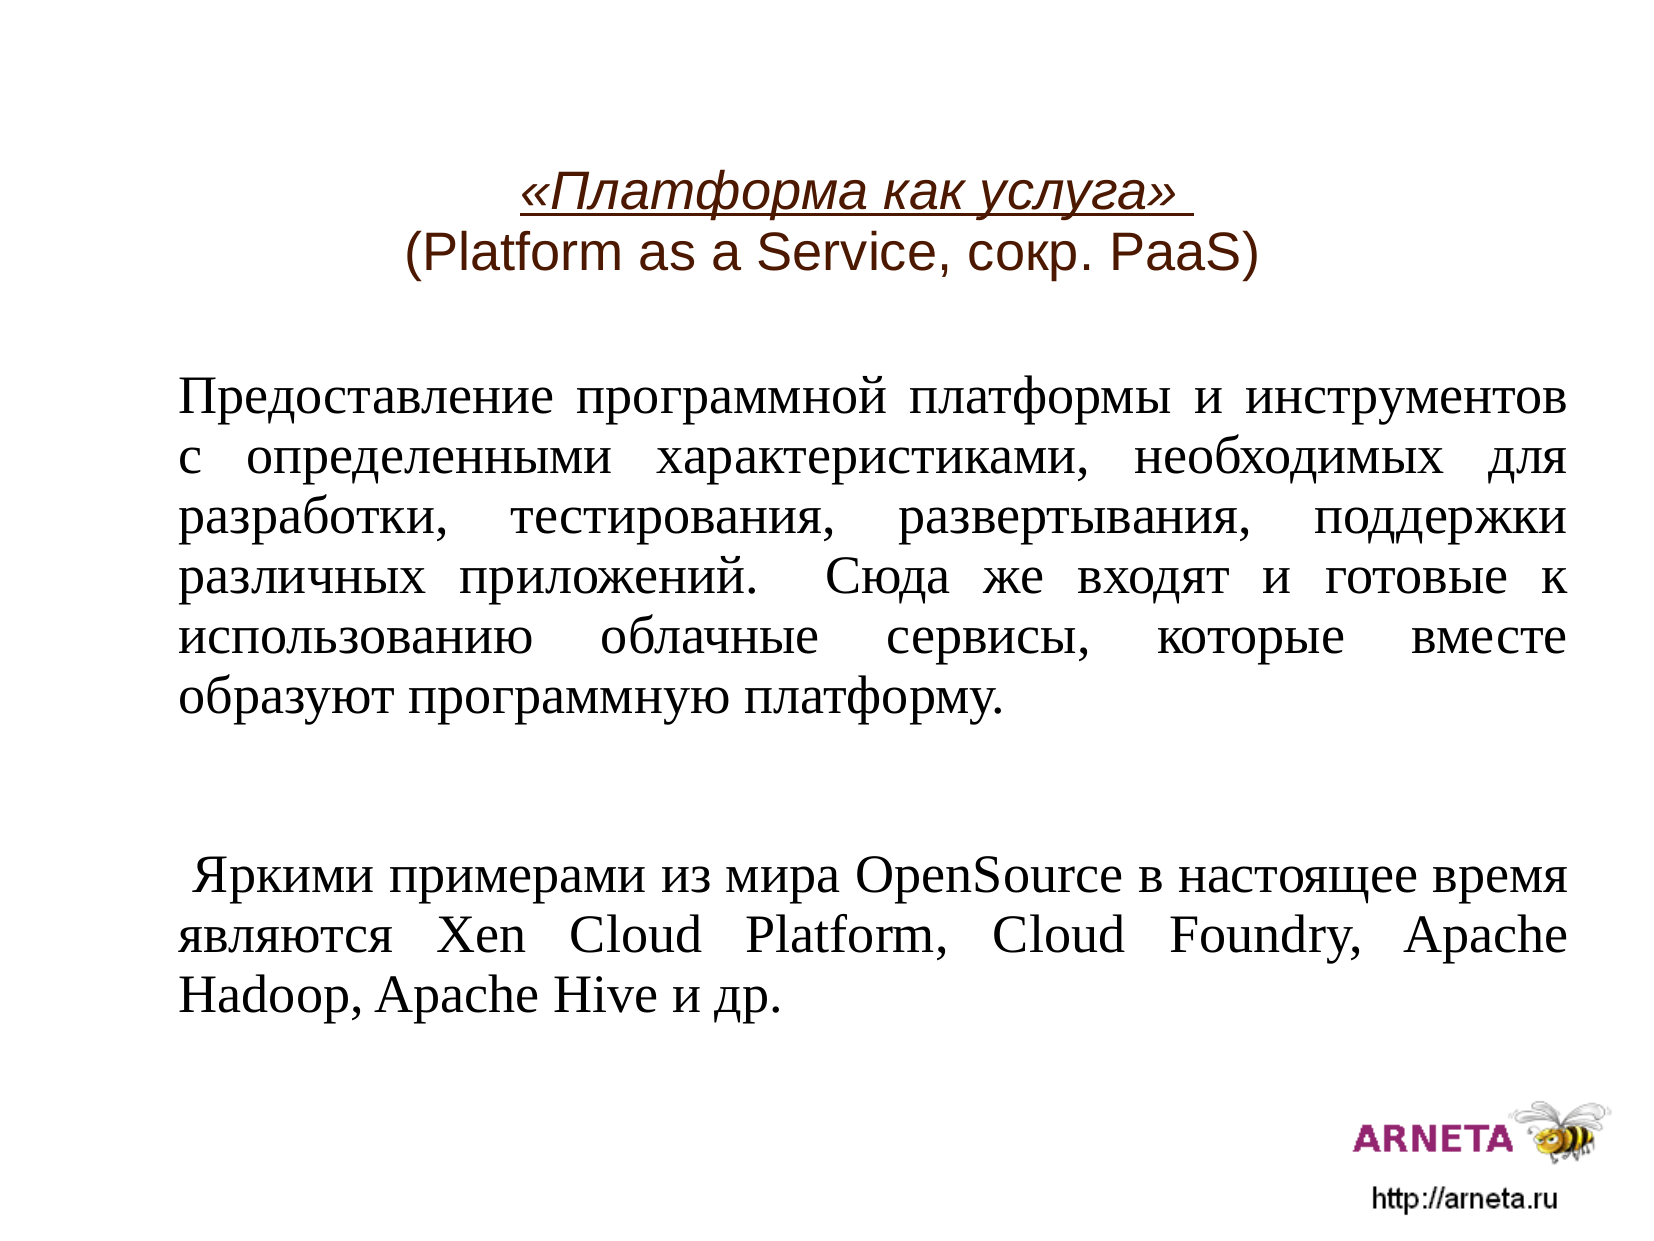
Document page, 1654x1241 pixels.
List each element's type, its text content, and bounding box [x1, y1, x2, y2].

list Предоставление программной платформы и инструментов с определенными характеристиками, необходимых для разработки, тестирования, развертывания, поддержки различных приложений. Сюда же входят и готовые к использованию облачные сервисы, которые вместе образуют программную платформу. Яркими примерами из мира OpenSource в настоящее время являются Xen Cloud Platform, Cloud Foundry, Apache Hadoop, Apache Hive и др. [178, 364, 1570, 1184]
picture [1328, 1092, 1640, 1223]
title «Платформа как услуга» (Platform as a Service, сокр. PaaS) [88, 117, 1577, 325]
